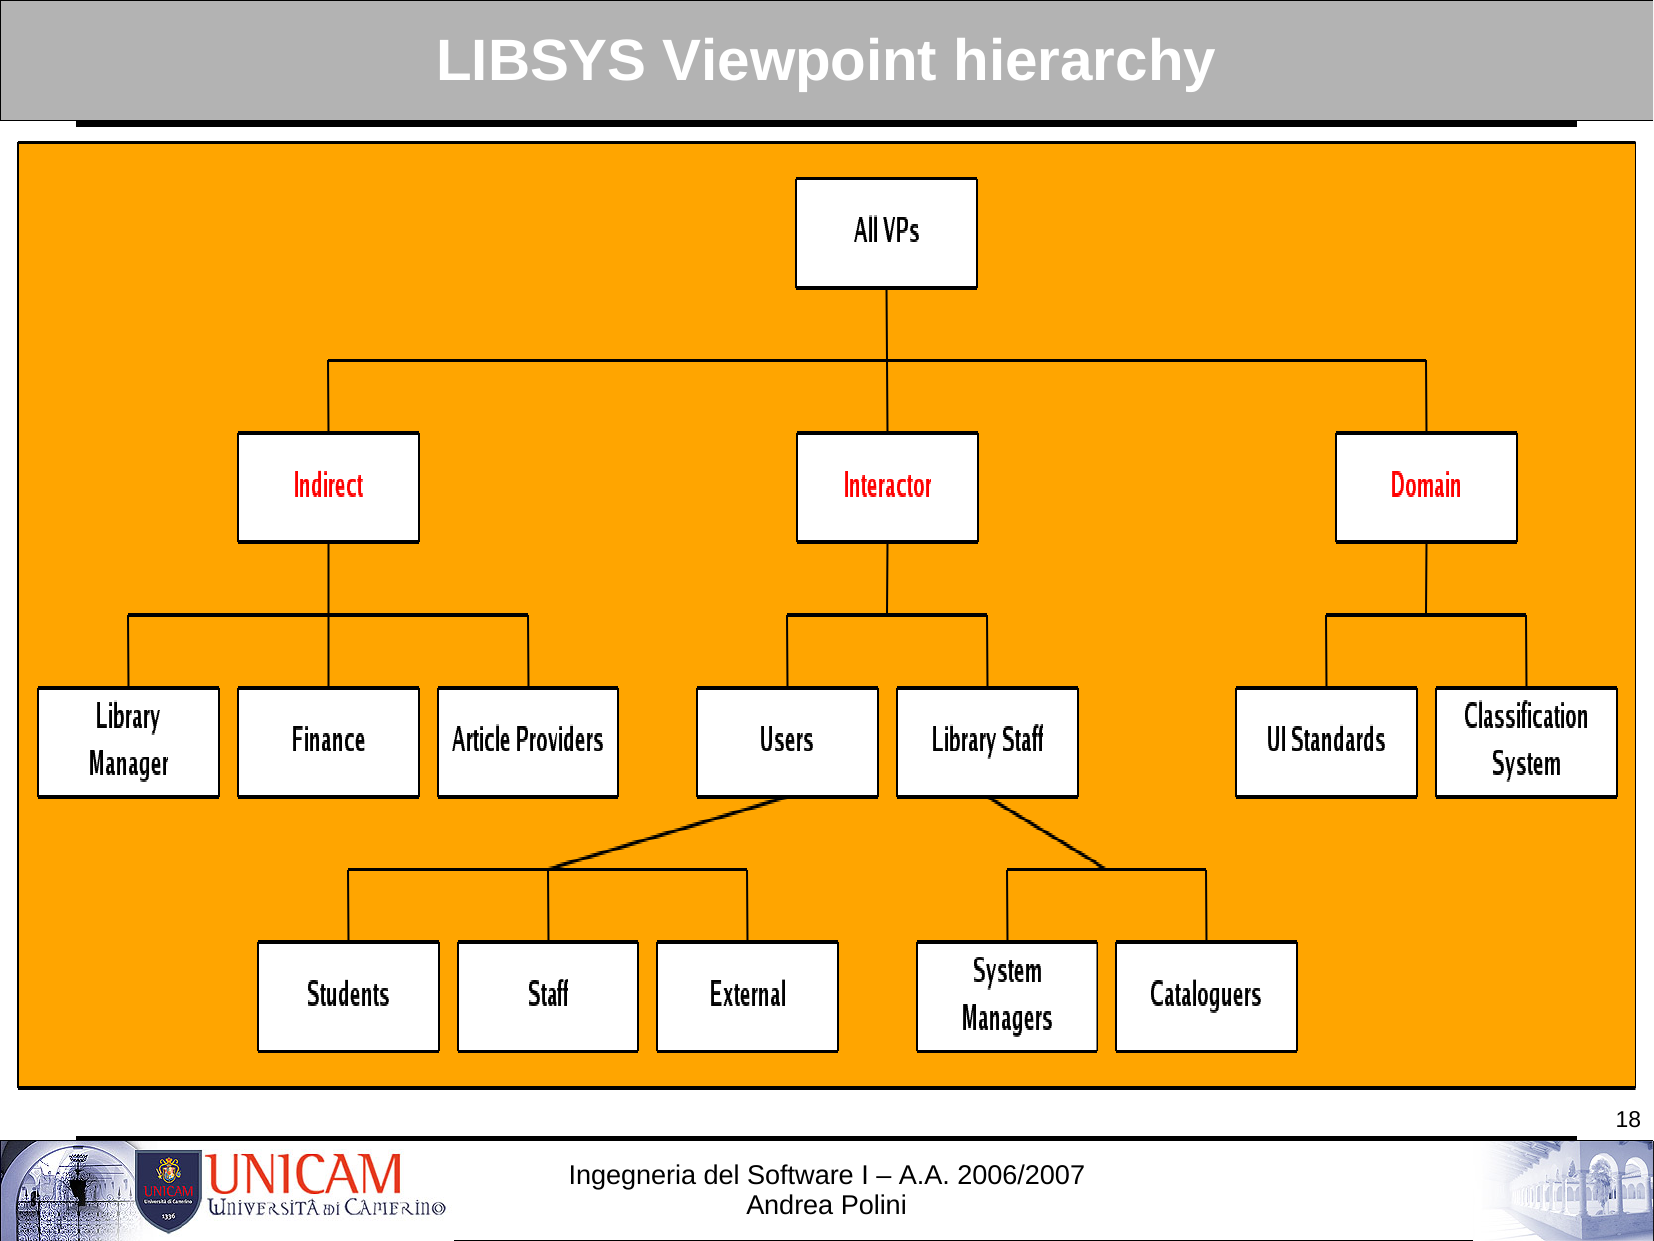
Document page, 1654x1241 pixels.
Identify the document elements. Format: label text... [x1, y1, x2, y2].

picture [1473, 1141, 1654, 1241]
title LIBSYS Viewpoint hierarchy [0, 0, 1653, 121]
picture [0, 1141, 454, 1241]
picture [17, 141, 1636, 1090]
